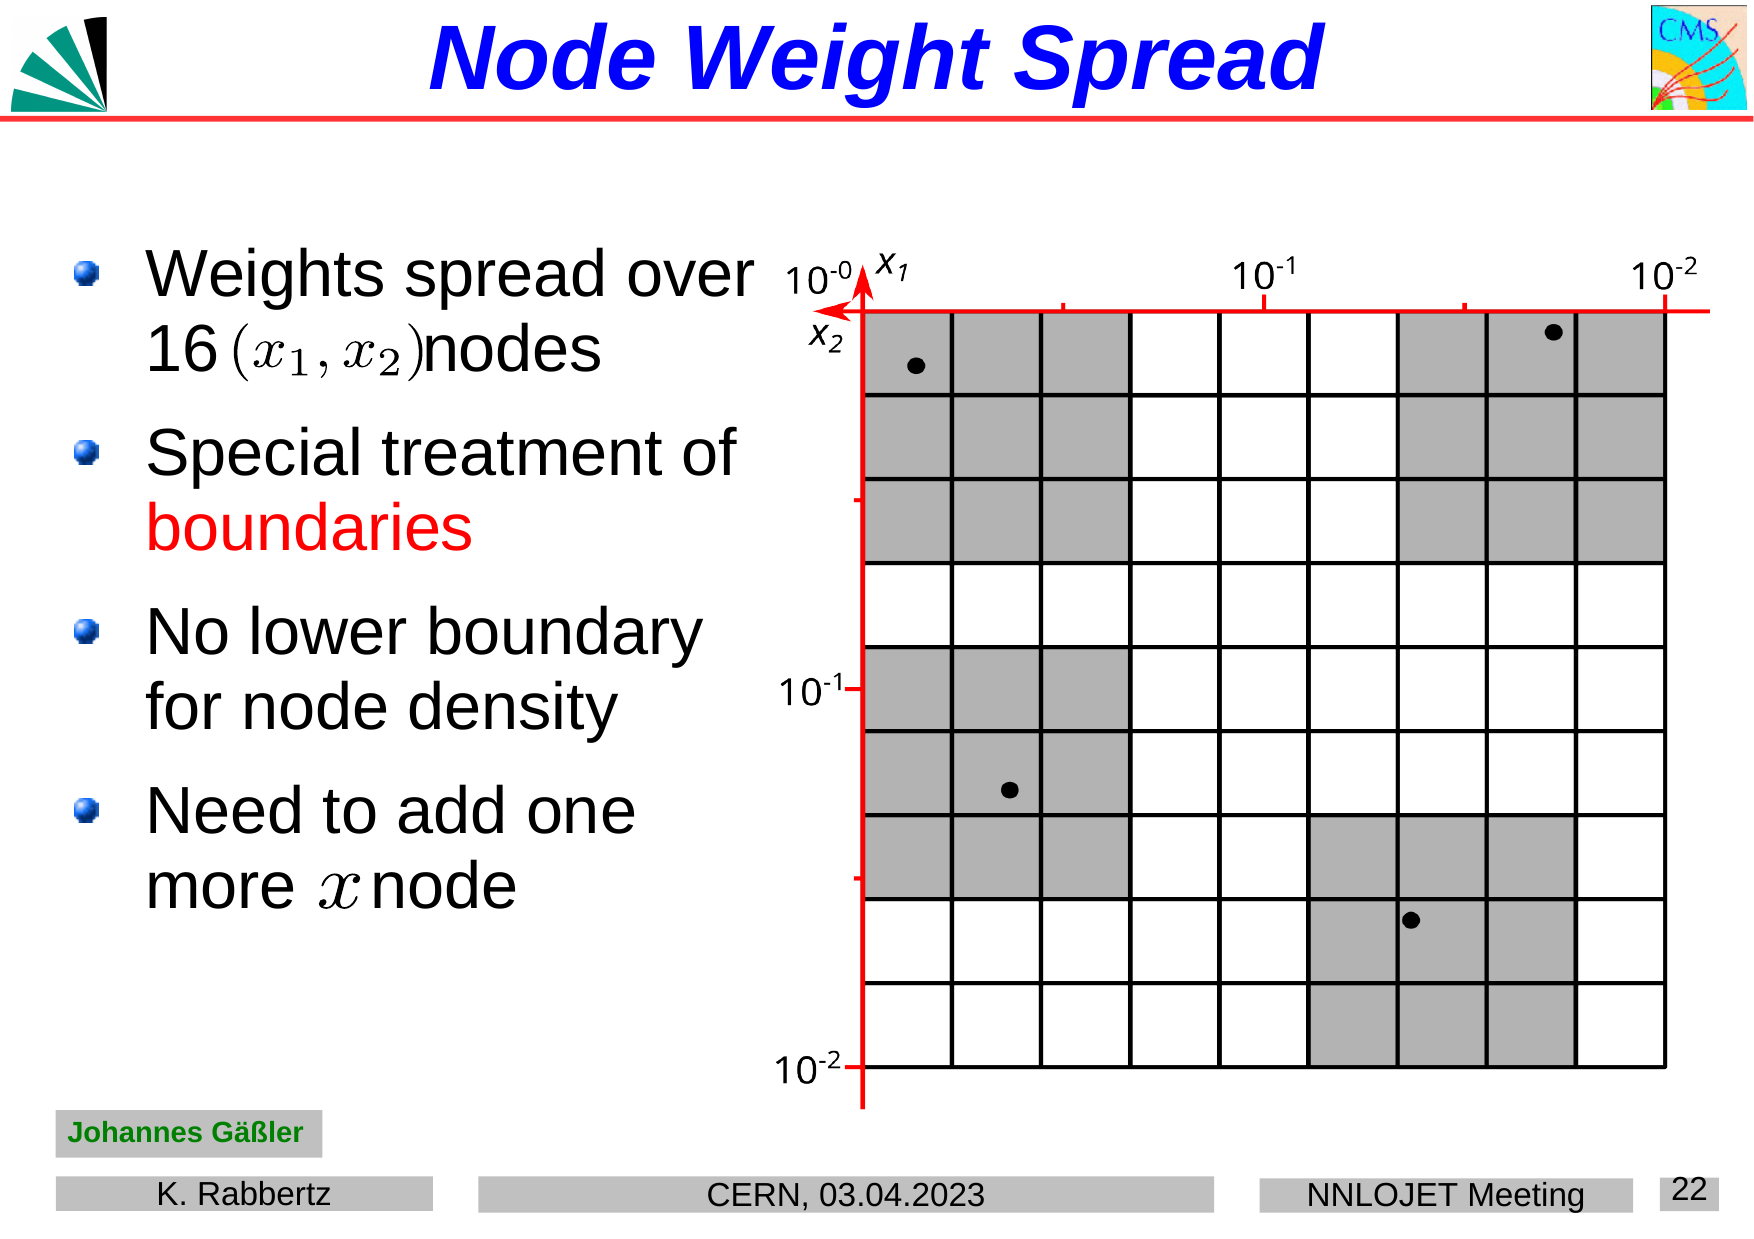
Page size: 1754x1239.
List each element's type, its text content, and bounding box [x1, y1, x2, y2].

text_box Johannes Gäßler [55, 1110, 323, 1158]
picture [1651, 5, 1747, 110]
picture [316, 873, 361, 909]
title Node Weight Spread [124, 0, 1630, 116]
picture [225, 321, 425, 384]
picture [751, 206, 1754, 1151]
list Weights spread over 16 nodes Special treatment of boundaries No lower boundary for node density Need to add one more node [62, 235, 751, 1054]
picture [11, 17, 107, 113]
